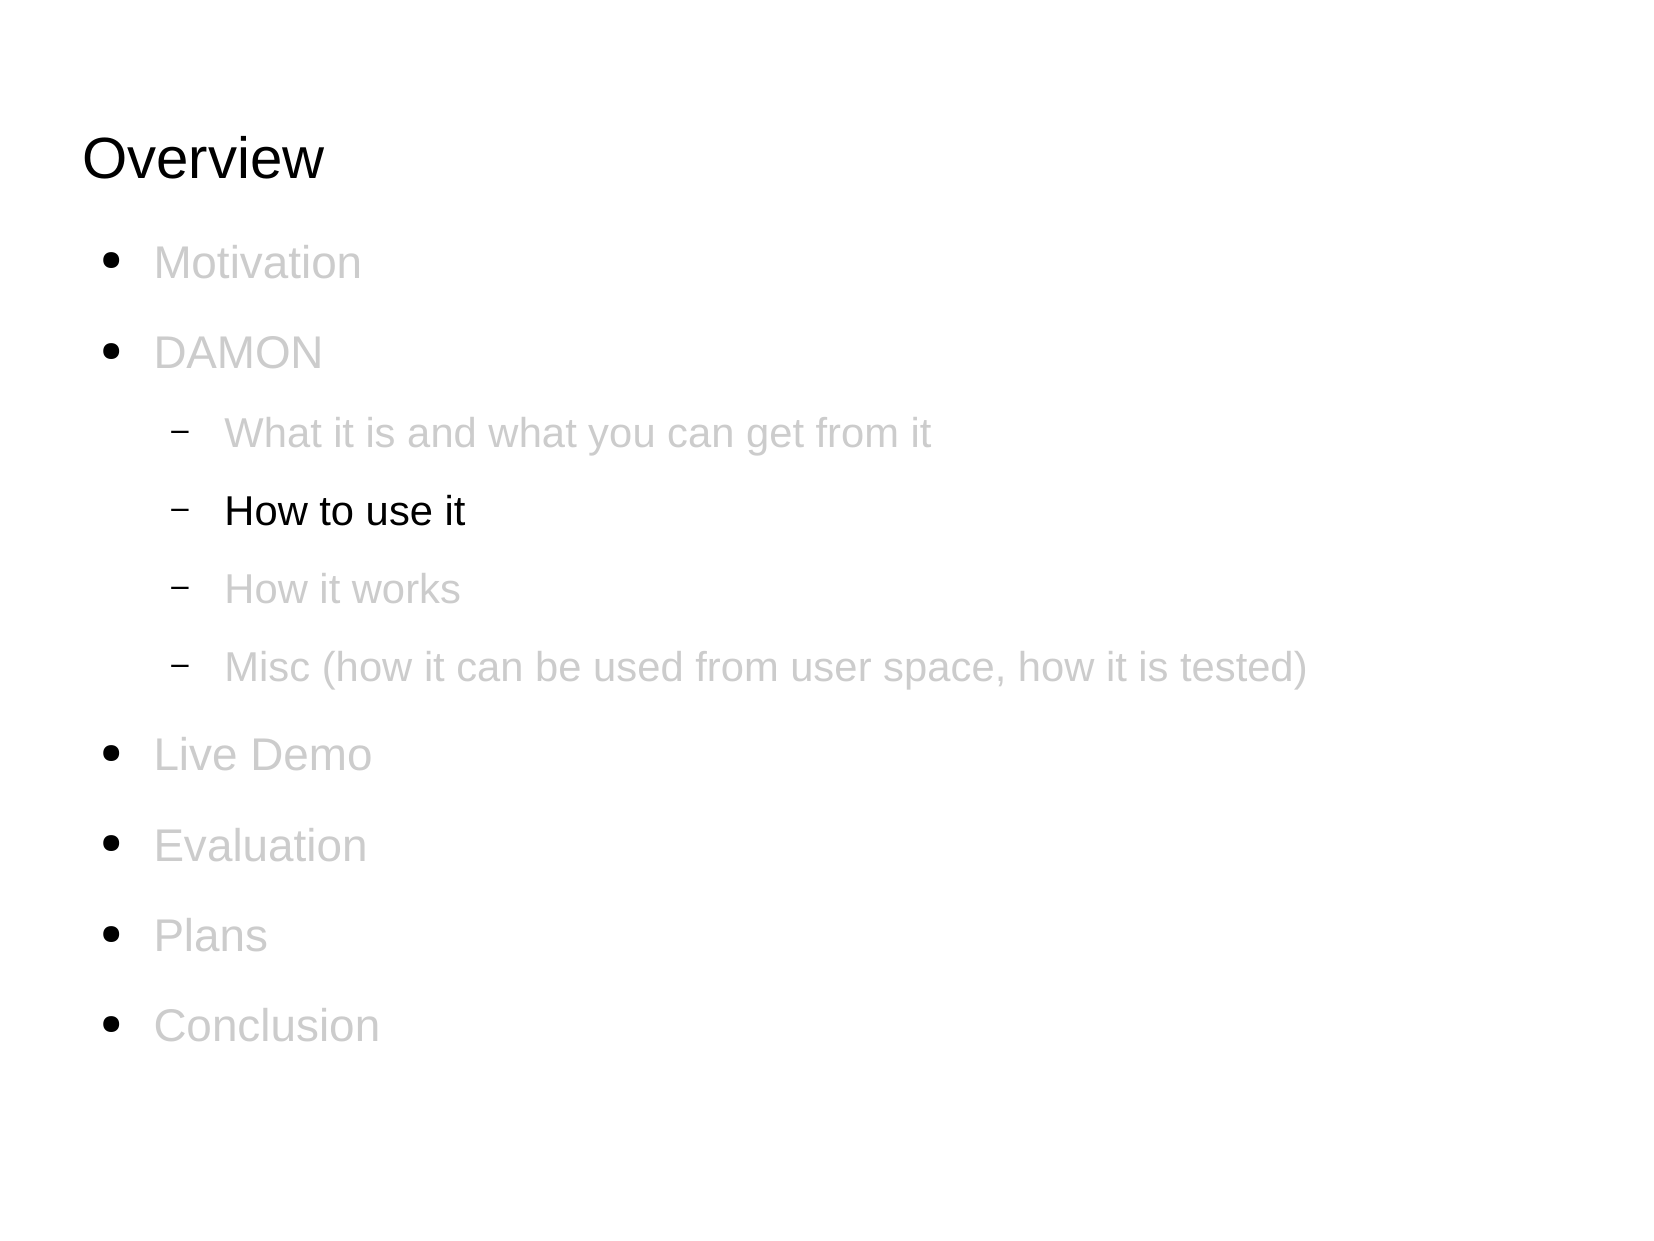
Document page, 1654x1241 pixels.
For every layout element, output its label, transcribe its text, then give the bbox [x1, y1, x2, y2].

list Motivation DAMON What it is and what you can get from it How to use it How it works Misc (how it can be used from user space, how it is tested) Live Demo Evaluation Plans Conclusion [82, 236, 1571, 1111]
title Overview [82, 108, 1571, 210]
